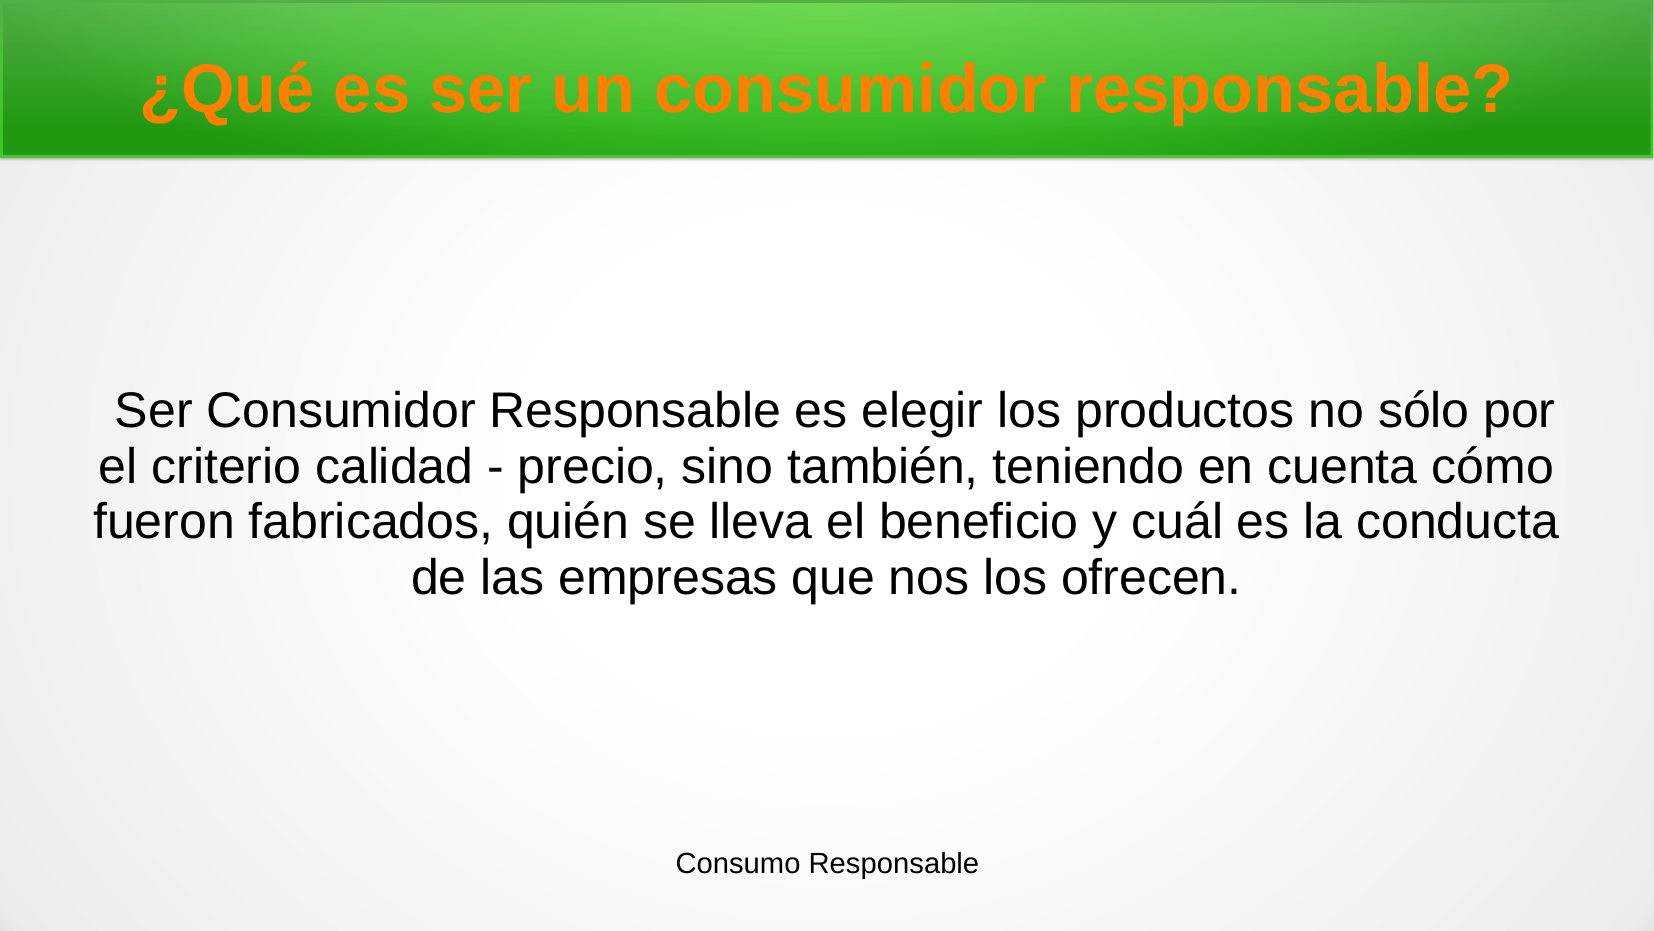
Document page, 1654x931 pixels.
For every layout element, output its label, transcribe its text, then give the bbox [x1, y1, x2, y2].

subtitle Ser Consumidor Responsable es elegir los productos no sólo por el criterio calidad - precio, sino también, teniendo en cuenta cómo fueron fabricados, quién se lleva el beneficio y cuál es la conducta de las empresas que nos los ofrecen. [82, 224, 1571, 764]
title ¿Qué es ser un consumidor responsable? [82, 35, 1571, 142]
